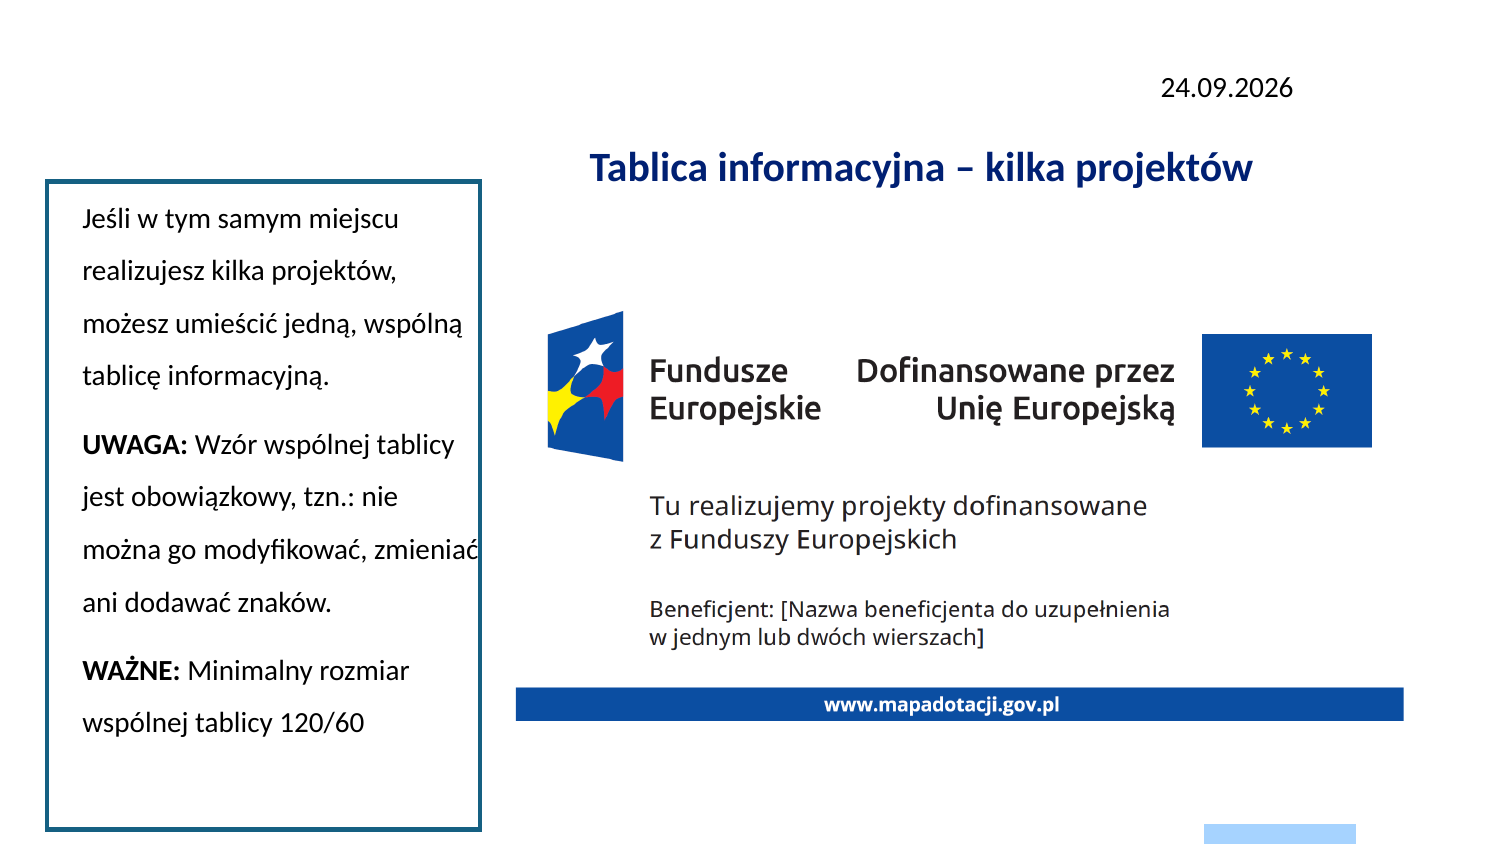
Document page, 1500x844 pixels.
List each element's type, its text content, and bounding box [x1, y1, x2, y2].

list Jeśli w tym samym miejscu realizujesz kilka projektów, możesz umieścić jedną, wspólną tablicę informacyjną. UWAGA: Wzór wspólnej tablicy jest obowiązkowy, tzn.: nie można go modyfikować, zmieniać ani dodawać znaków. WAŻNE: Minimalny rozmiar wspólnej tablicy 120/60 [46, 181, 481, 830]
title Tablica informacyjna – kilka projektów [589, 138, 1357, 275]
text_box 02.07.2024 [1145, 60, 1347, 102]
picture [515, 275, 1404, 721]
